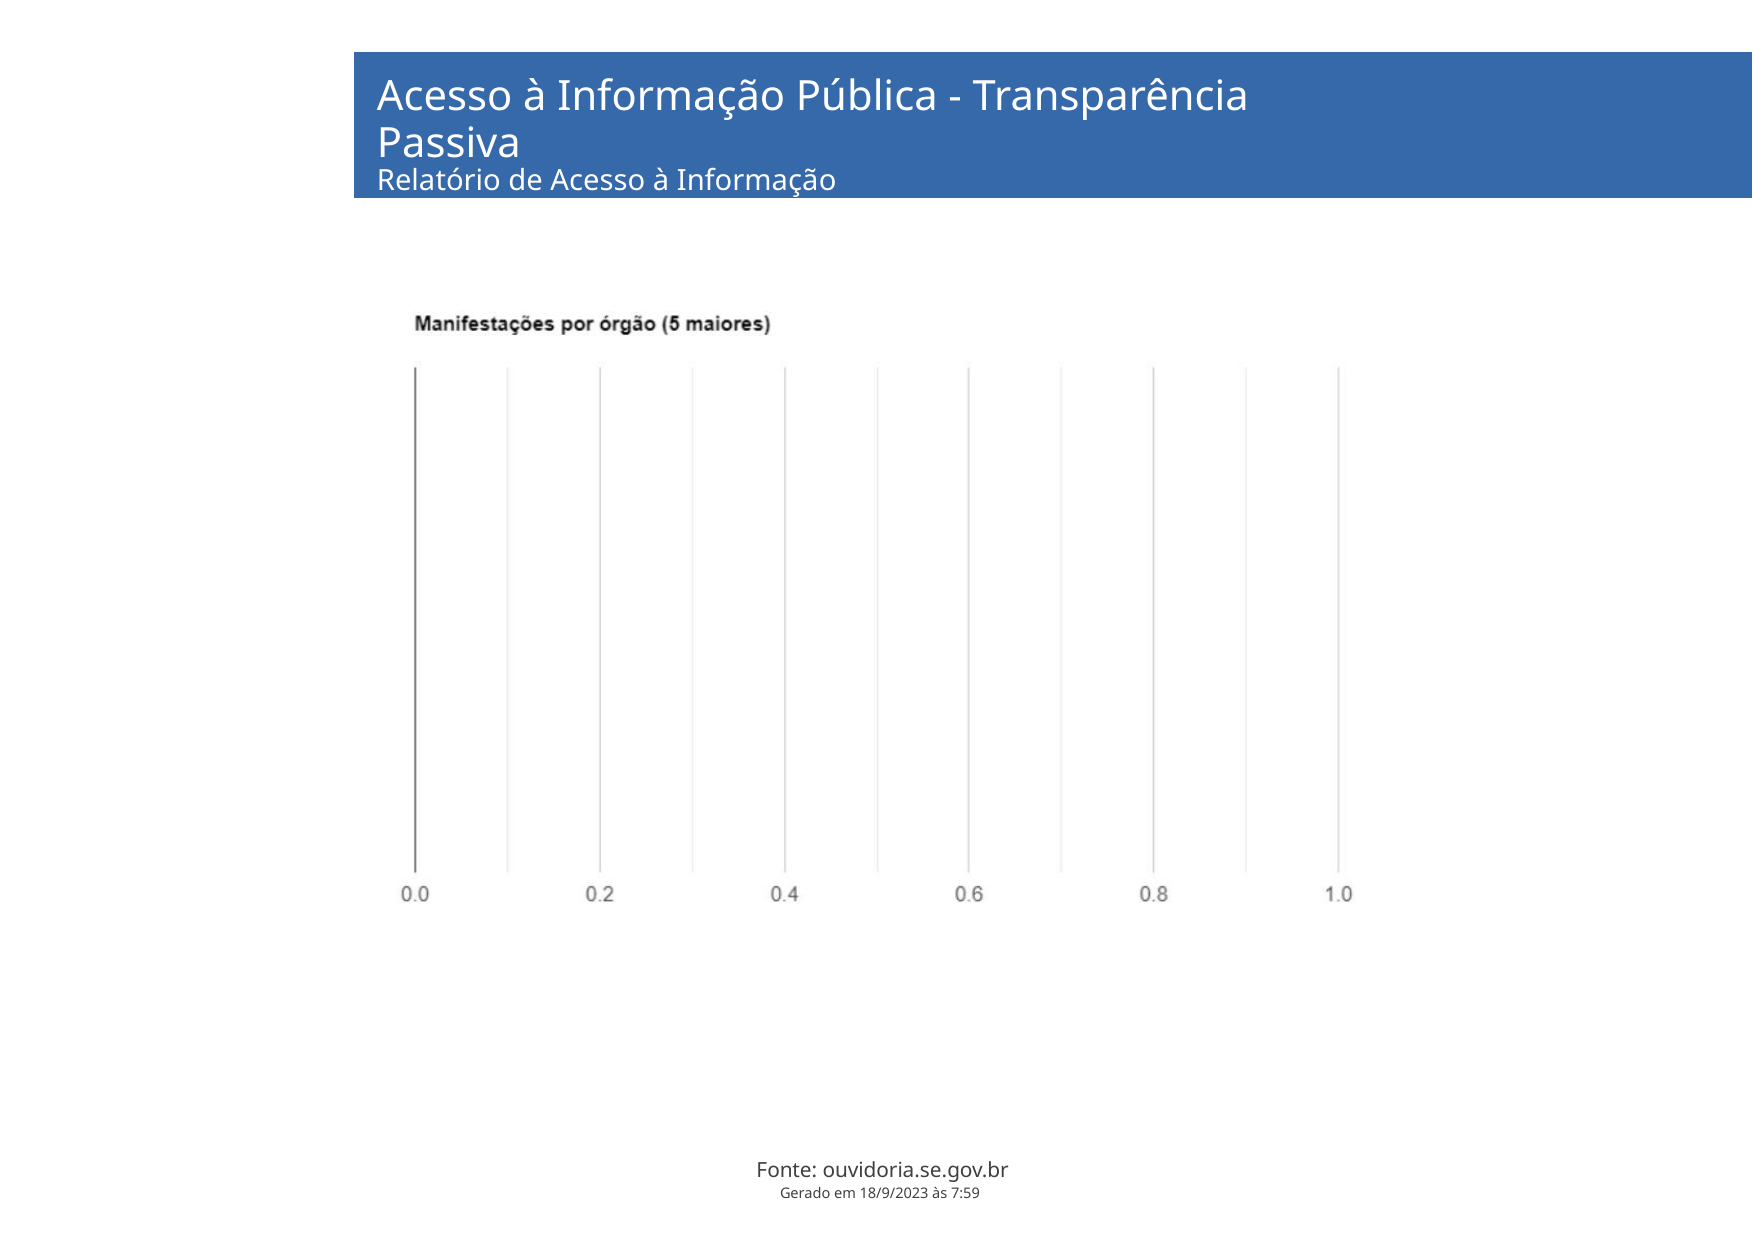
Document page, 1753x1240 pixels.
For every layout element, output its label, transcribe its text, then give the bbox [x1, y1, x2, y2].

text_box [354, 52, 1752, 198]
text_box Gerado em 18/9/2023 às 7:59 [780, 1184, 999, 1202]
text_box [155, 211, 1599, 1028]
text_box Fonte: ouvidoria.se.gov.br [756, 1158, 1023, 1182]
text_box Acesso à Informação Pública - Transparência Passiva Relatório de Acesso à Informação EMSETURAgosto a Agosto de 2023 [376, 72, 1403, 228]
